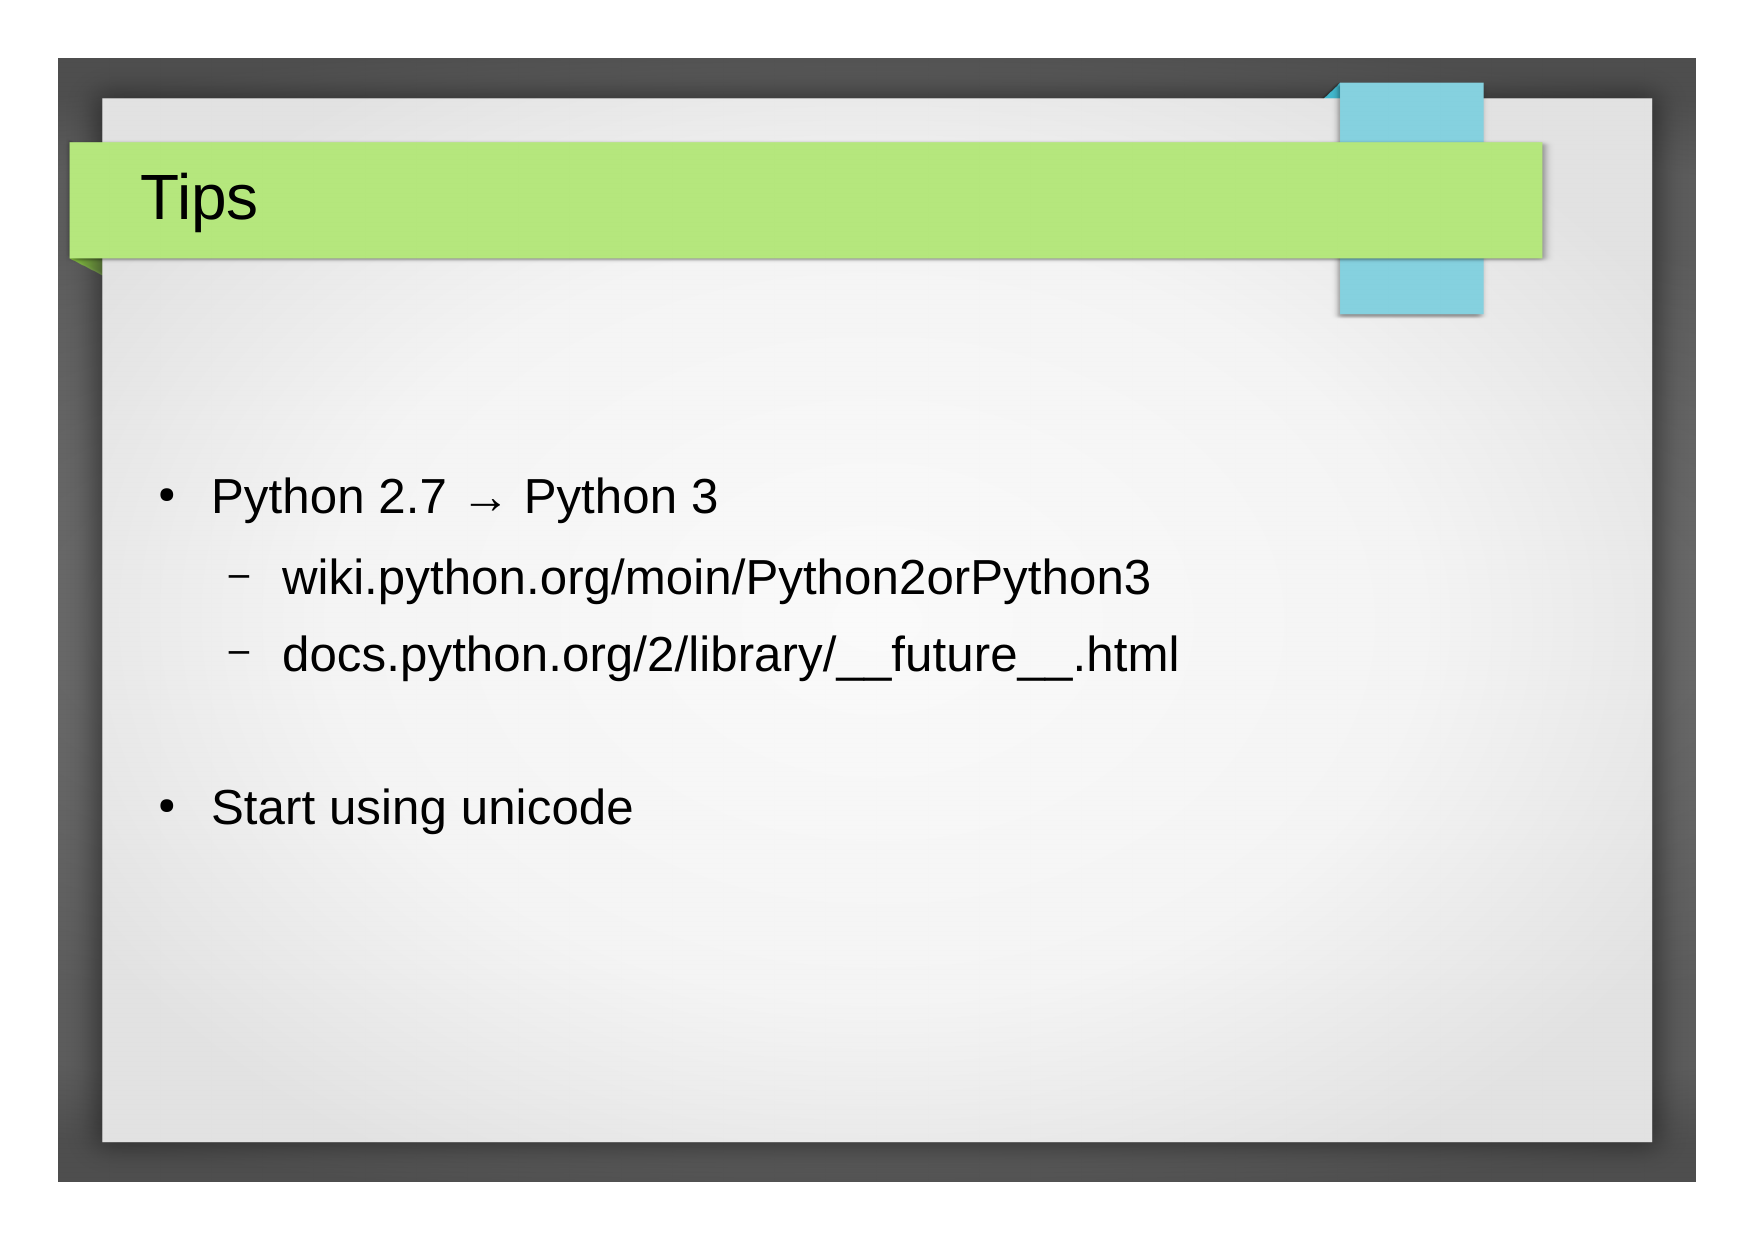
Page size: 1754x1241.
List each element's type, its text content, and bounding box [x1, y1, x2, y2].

list Python 2.7 → Python 3 wiki.python.org/moin/Python2orPython3 docs.python.org/2/library/__future__.html Start using unicode [140, 325, 1614, 978]
title Tips [140, 144, 1310, 251]
picture [58, 58, 1696, 1182]
